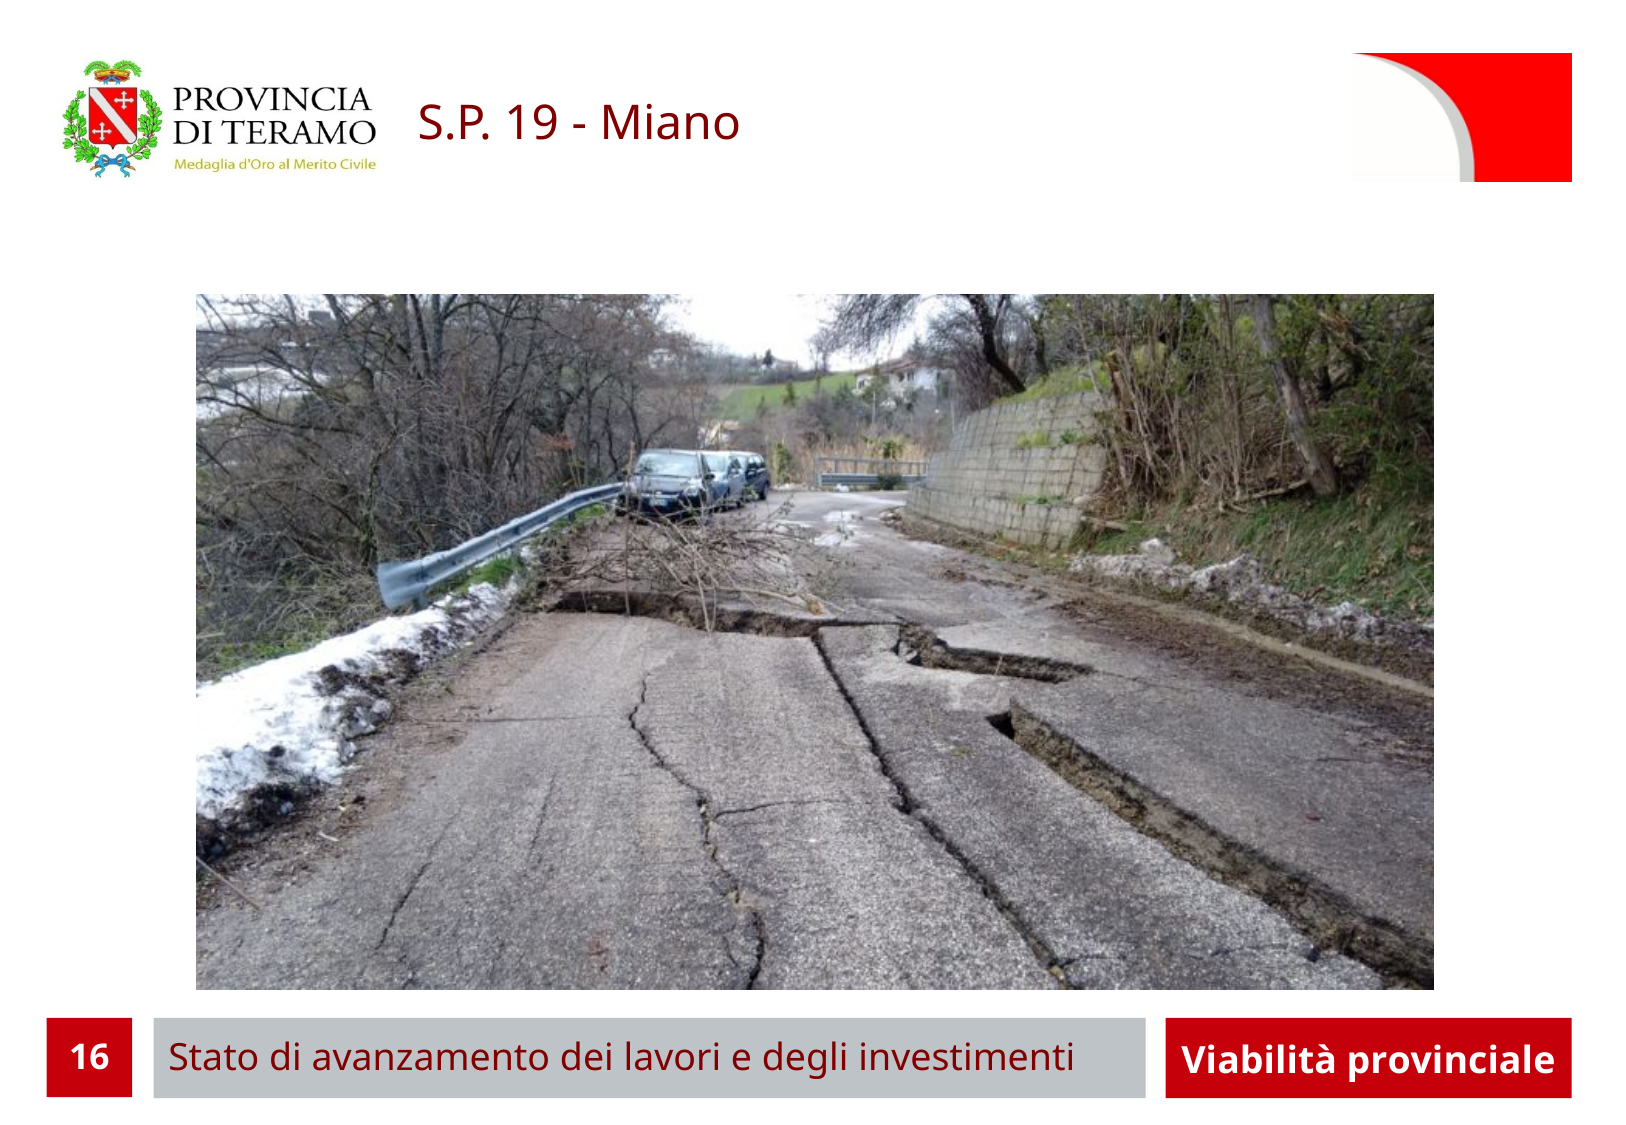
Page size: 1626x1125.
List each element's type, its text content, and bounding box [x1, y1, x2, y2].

picture [1352, 53, 1572, 182]
picture [196, 294, 1434, 990]
title S.P. 19 - Miano [406, 53, 1352, 187]
picture [58, 53, 384, 182]
